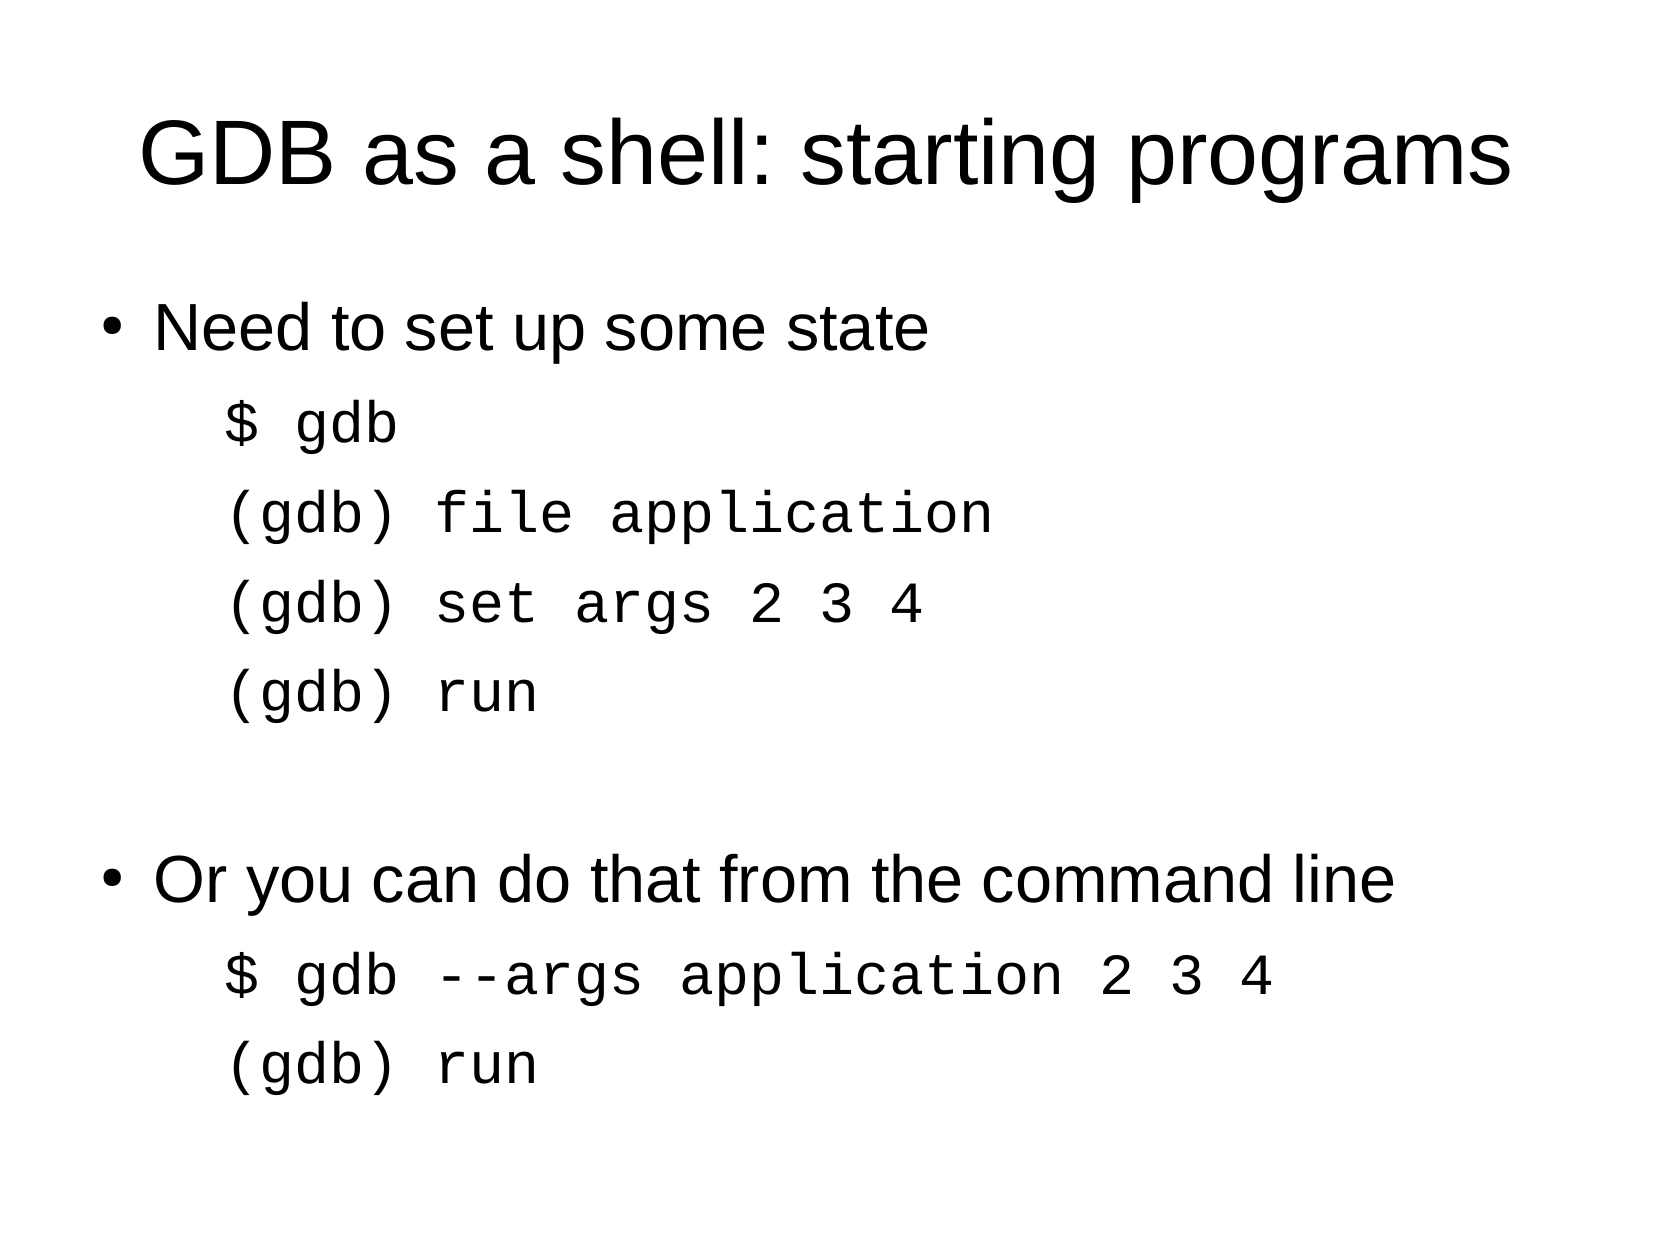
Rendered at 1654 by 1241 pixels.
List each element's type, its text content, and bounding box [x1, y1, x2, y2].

list Need to set up some state $ gdb (gdb) file application (gdb) set args 2 3 4 (gdb) run Or you can do that from the command line $ gdb --args application 2 3 4 (gdb) run [82, 290, 1571, 1109]
title GDB as a shell: starting programs [82, 49, 1571, 257]
